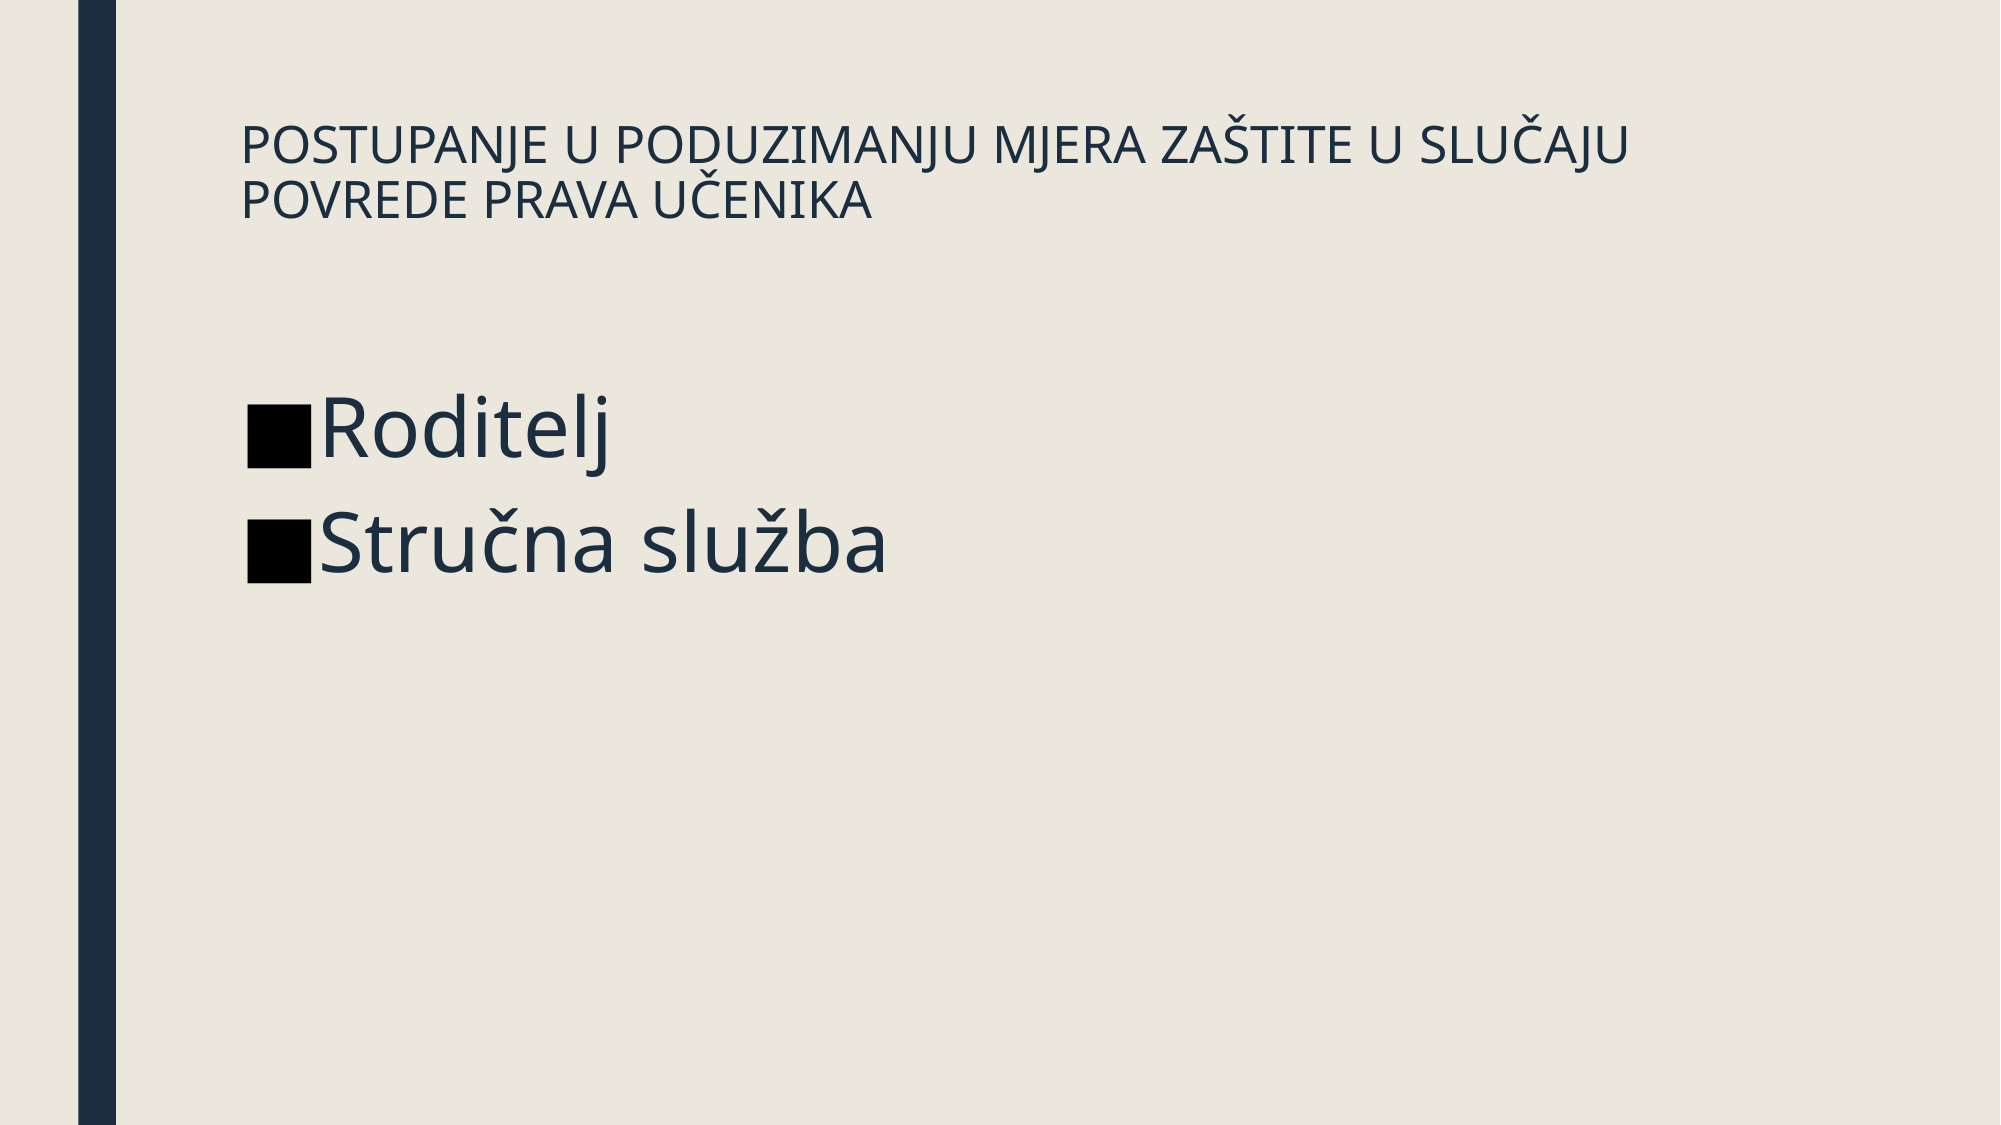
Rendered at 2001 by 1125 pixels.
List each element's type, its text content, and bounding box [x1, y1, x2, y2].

title POSTUPANJE U PODUZIMANJU MJERA ZAŠTITE U SLUČAJU POVREDE PRAVA UČENIKA [225, 112, 1801, 357]
list Roditelj Stručna služba [225, 375, 1801, 963]
